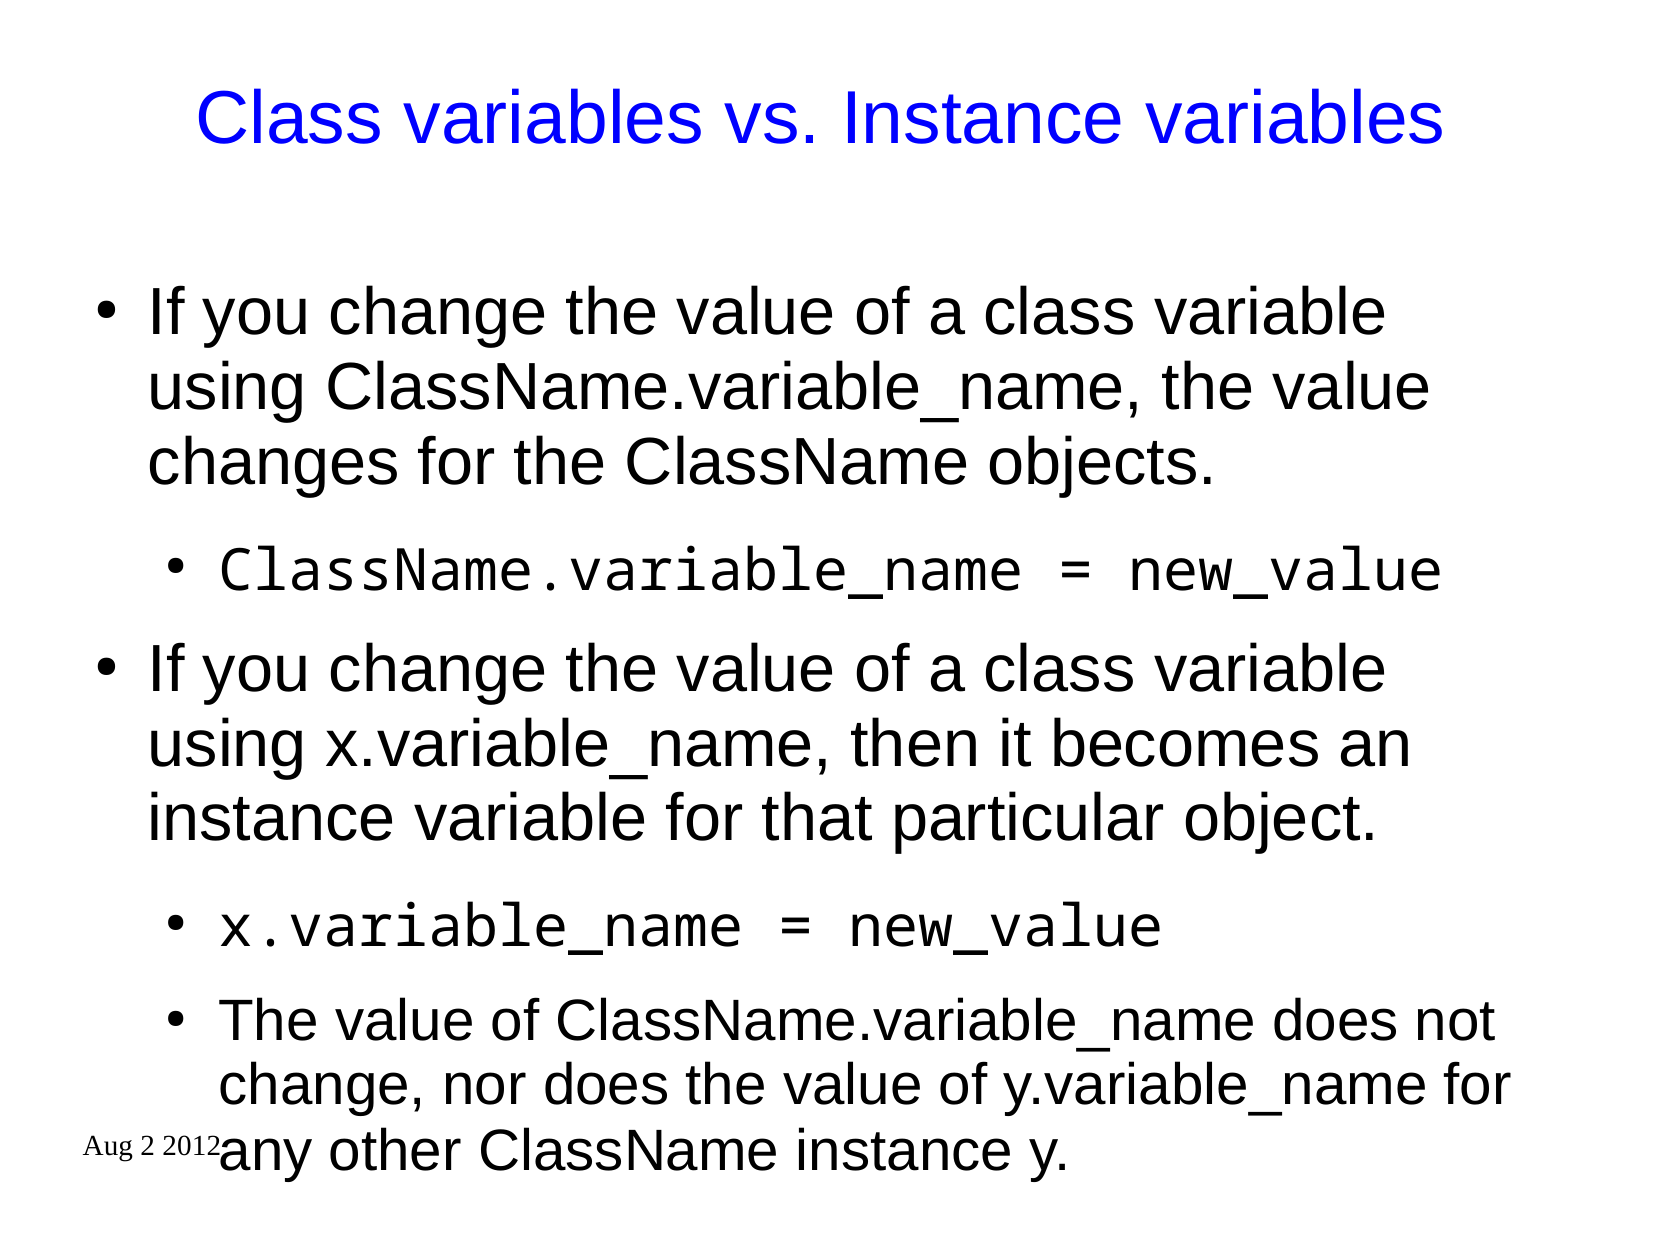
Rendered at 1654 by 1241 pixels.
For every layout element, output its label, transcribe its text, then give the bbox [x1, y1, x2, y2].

title Class variables vs. Instance variables [76, 58, 1565, 178]
list If you change the value of a class variable using ClassName.variable_name, the value changes for the ClassName objects. ClassName.variable_name = new_value If you change the value of a class variable using x.variable_name, then it becomes an instance variable for that particular object. x.variable_name = new_value The value of ClassName.variable_name does not change, nor does the value of y.variable_name for any other ClassName instance y. [76, 274, 1565, 1139]
